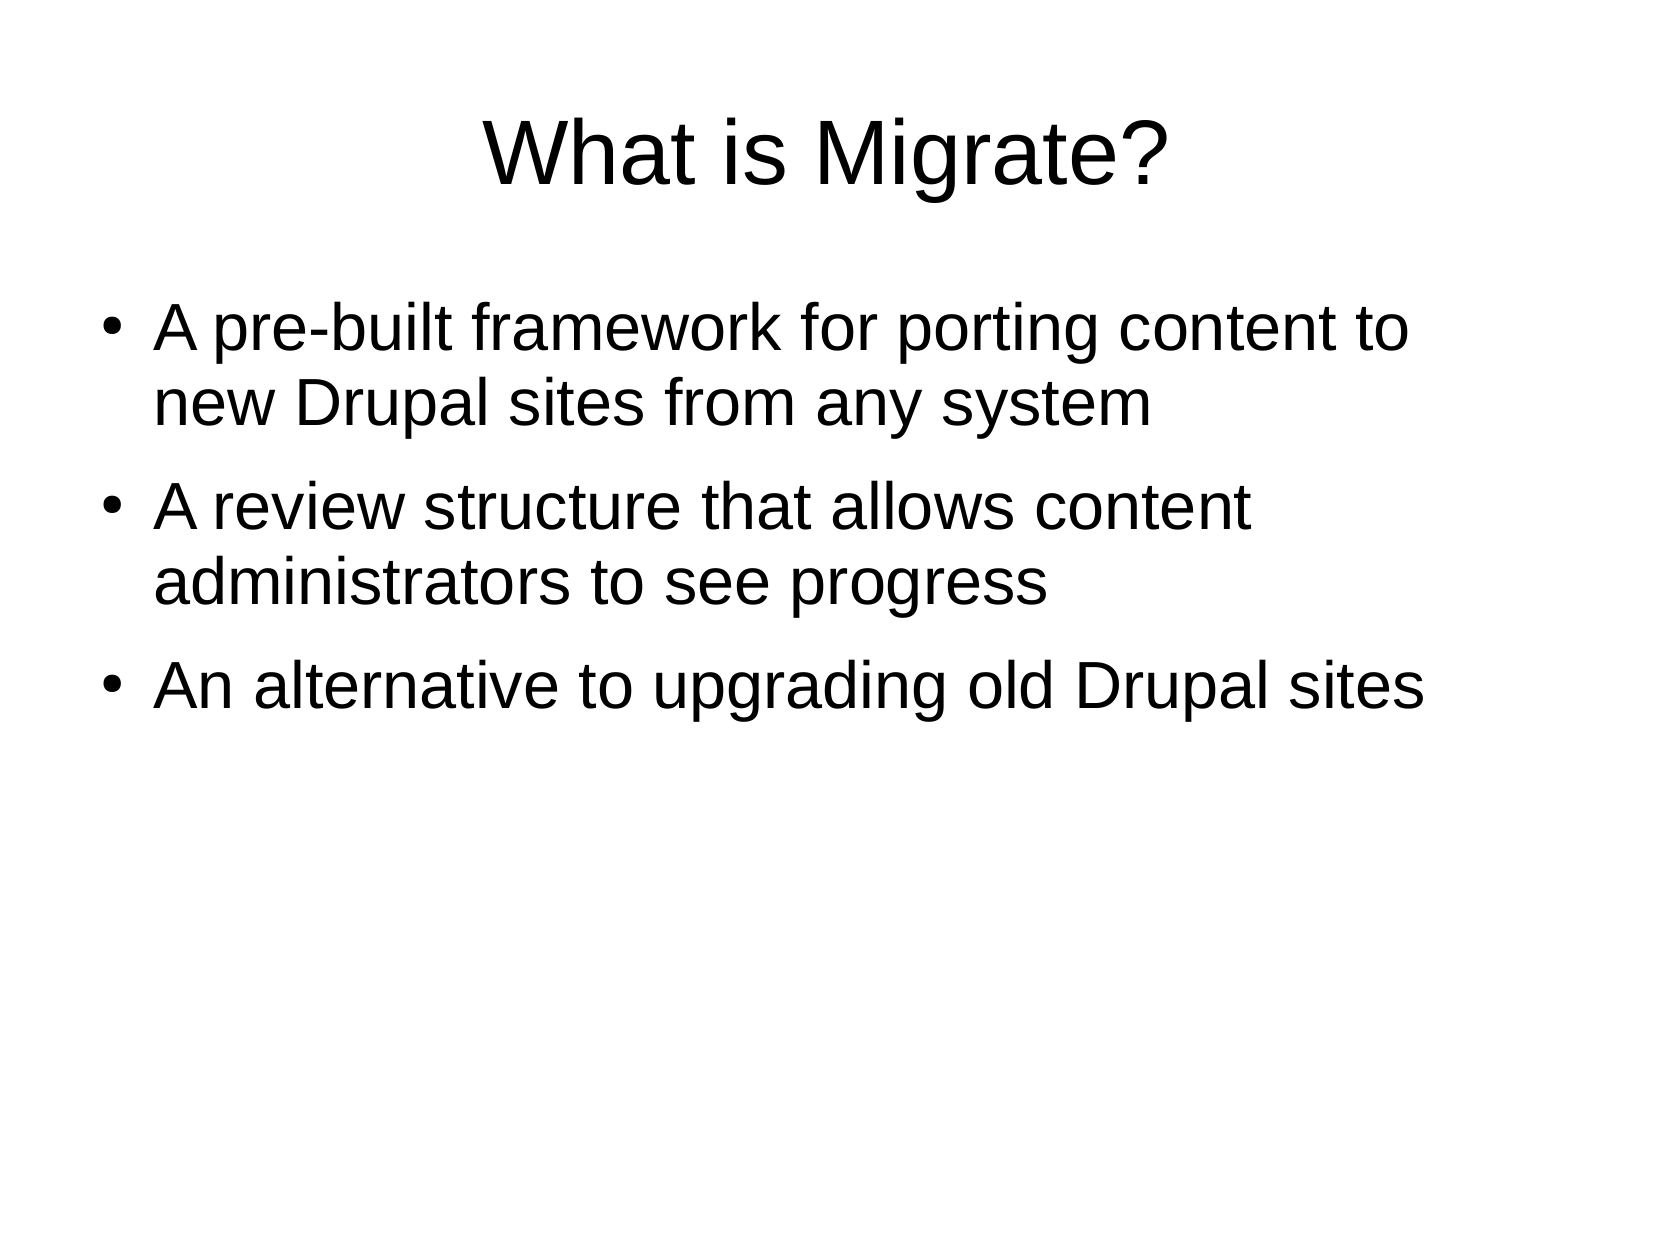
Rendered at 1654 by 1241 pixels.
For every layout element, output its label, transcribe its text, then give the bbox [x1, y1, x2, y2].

title What is Migrate? [82, 49, 1571, 257]
list A pre-built framework for porting content to new Drupal sites from any system A review structure that allows content administrators to see progress An alternative to upgrading old Drupal sites [82, 290, 1538, 1010]
